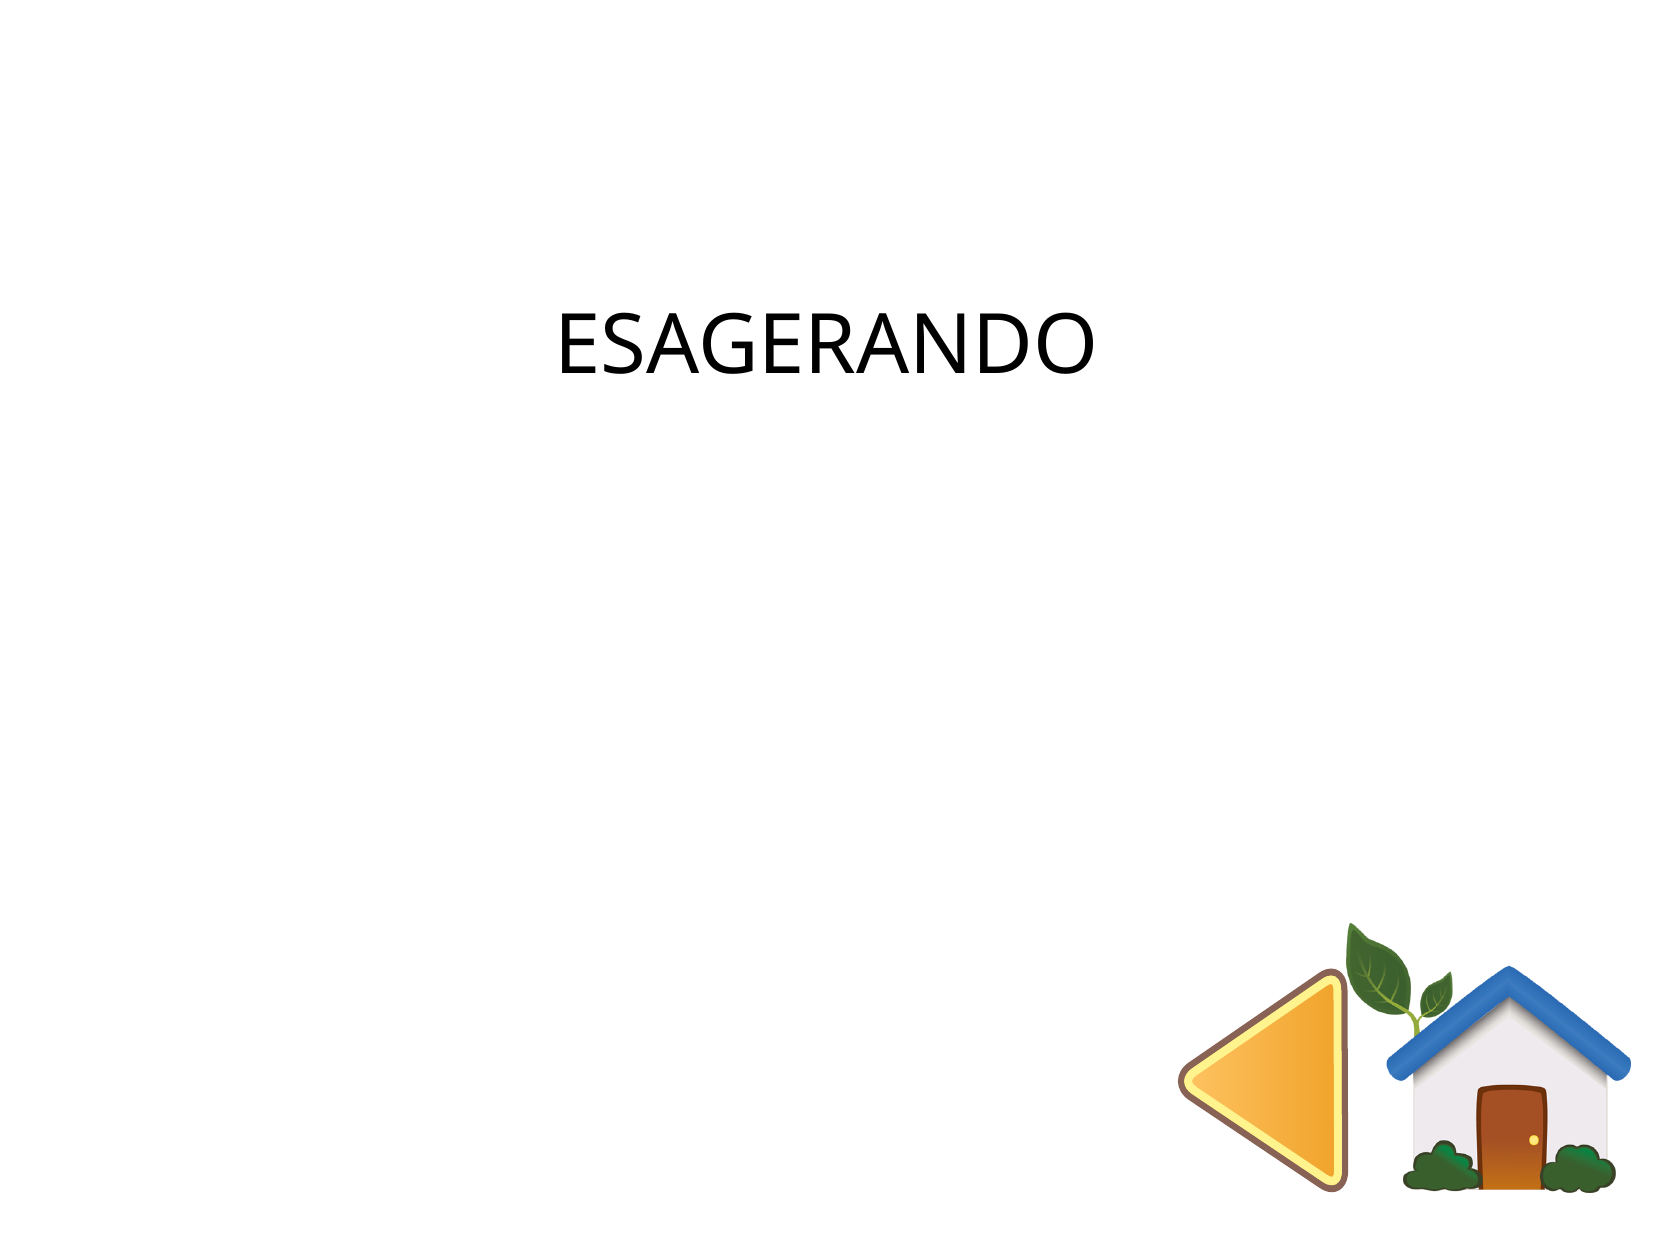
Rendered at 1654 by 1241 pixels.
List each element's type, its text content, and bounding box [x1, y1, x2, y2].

picture [1170, 923, 1631, 1206]
list ESAGERANDO [82, 290, 1571, 1109]
